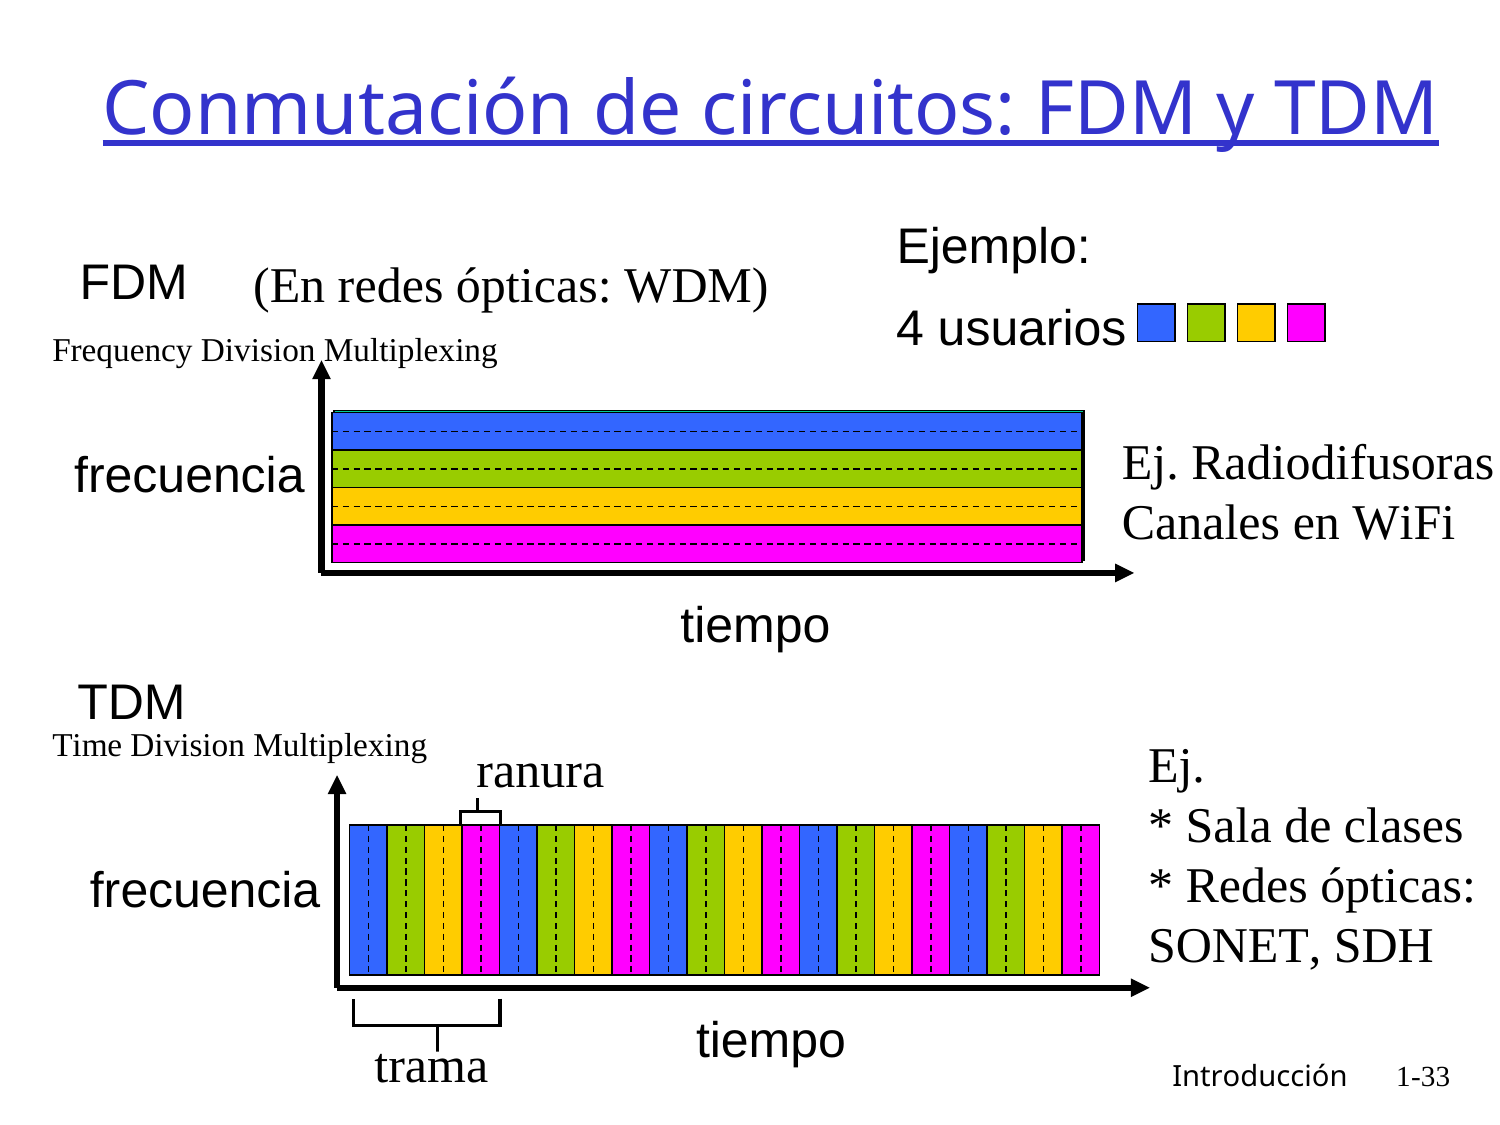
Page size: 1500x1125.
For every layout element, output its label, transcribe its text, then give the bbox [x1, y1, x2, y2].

text_box TDM [167, 692, 176, 715]
text_box TDM [62, 662, 201, 715]
text_box frecuencia [75, 850, 336, 926]
text_box Introducción [887, 1050, 1362, 1125]
text_box Ejemplo: [881, 206, 1106, 282]
text_box TDM [116, 688, 136, 715]
text_box FDM [64, 242, 203, 318]
text_box tiempo [681, 999, 861, 1076]
text_box 4 usuarios [881, 287, 1142, 363]
text_box Time Division Multiplexing [37, 715, 443, 771]
text_box [1137, 304, 1176, 342]
text_box TDM [151, 690, 161, 715]
text_box [349, 825, 1100, 976]
text_box (En redes ópticas: WDM) [238, 244, 785, 320]
text_box [331, 410, 1085, 563]
text_box 1-<number> [1362, 1050, 1466, 1125]
text_box frecuencia [59, 435, 320, 511]
text_box [1287, 304, 1326, 342]
text_box ranura [461, 729, 649, 805]
text_box [1187, 304, 1226, 342]
text_box Ej. Radiodifusoras Canales en WiFi [1107, 422, 1500, 558]
text_box Frequency Division Multiplexing [37, 320, 514, 376]
title Conmutación de circuitos: FDM y TDM [87, 10, 1463, 201]
text_box trama [359, 1025, 512, 1110]
text_box [1237, 304, 1276, 342]
text_box tiempo [665, 585, 846, 661]
text_box Ej. * Sala de clases * Redes ópticas: SONET, SDH [1133, 724, 1500, 980]
